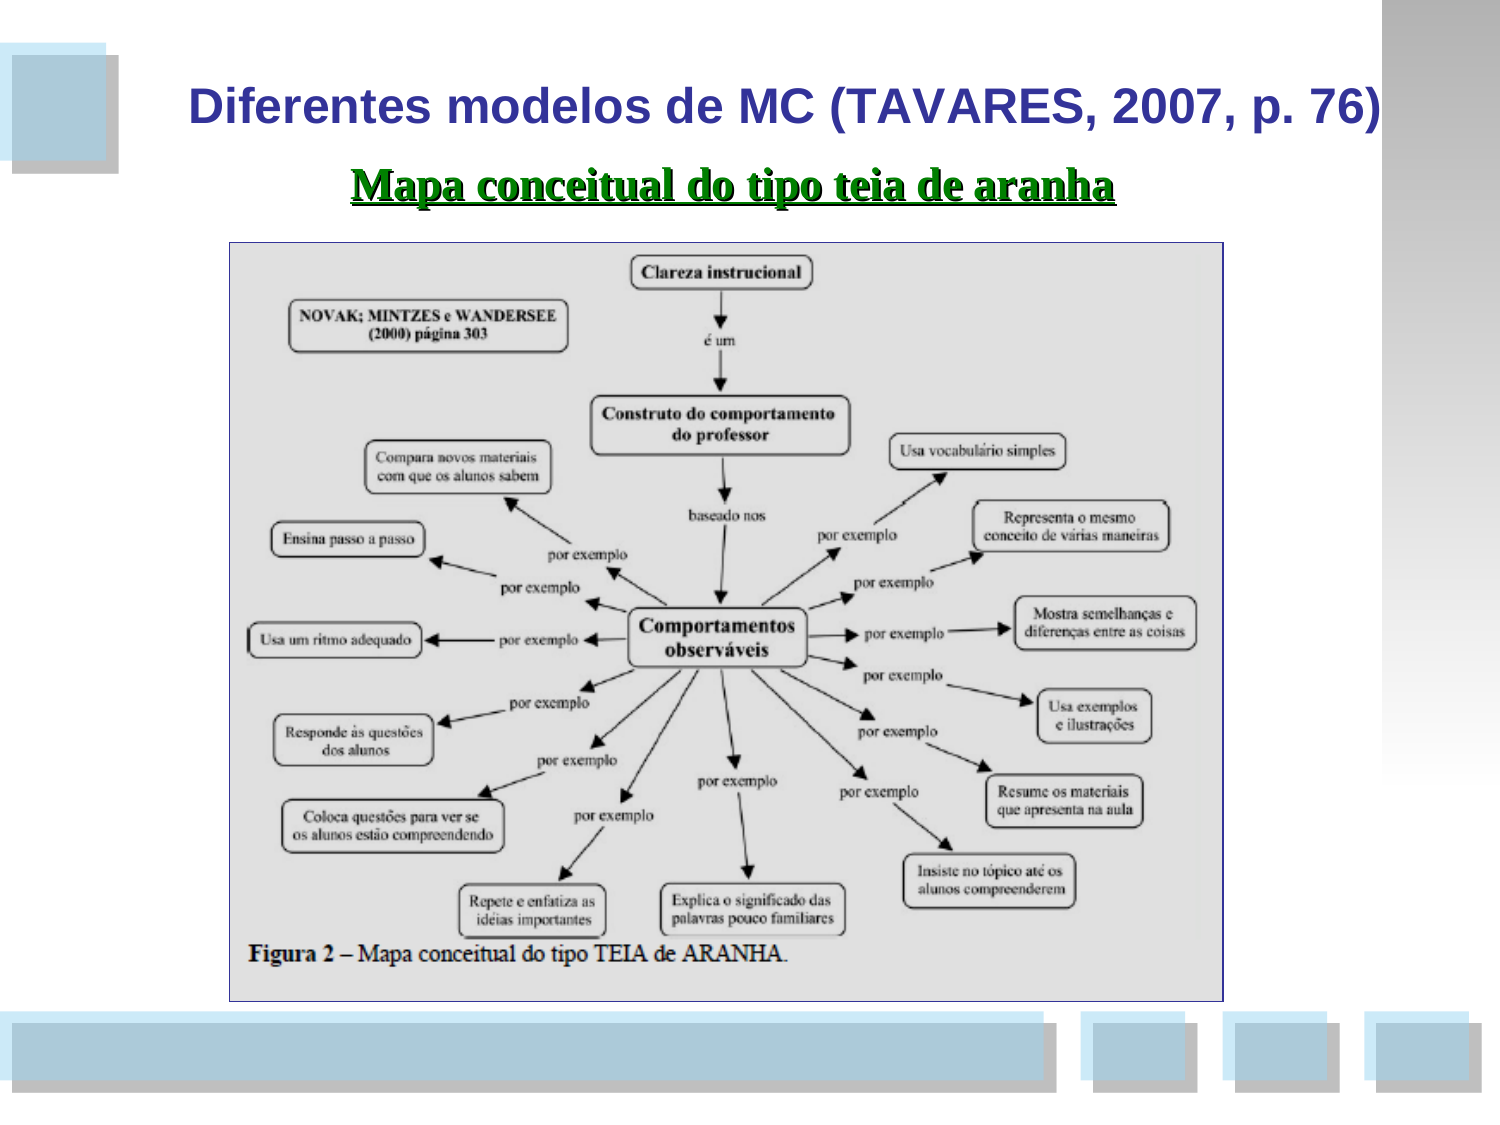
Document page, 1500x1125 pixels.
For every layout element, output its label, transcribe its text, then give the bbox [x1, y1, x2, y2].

text_box Mapa conceitual do tipo teia de aranha [324, 148, 1140, 213]
text_box [0, 42, 107, 161]
text_box [1222, 1011, 1328, 1081]
text_box [1080, 1011, 1186, 1081]
picture [230, 243, 1223, 1001]
text_box [1382, 0, 1500, 787]
text_box [0, 1011, 1044, 1081]
text_box [1364, 1011, 1469, 1081]
text_box Diferentes modelos de MC (TAVARES, 2007, p. 76) [112, 66, 1382, 142]
